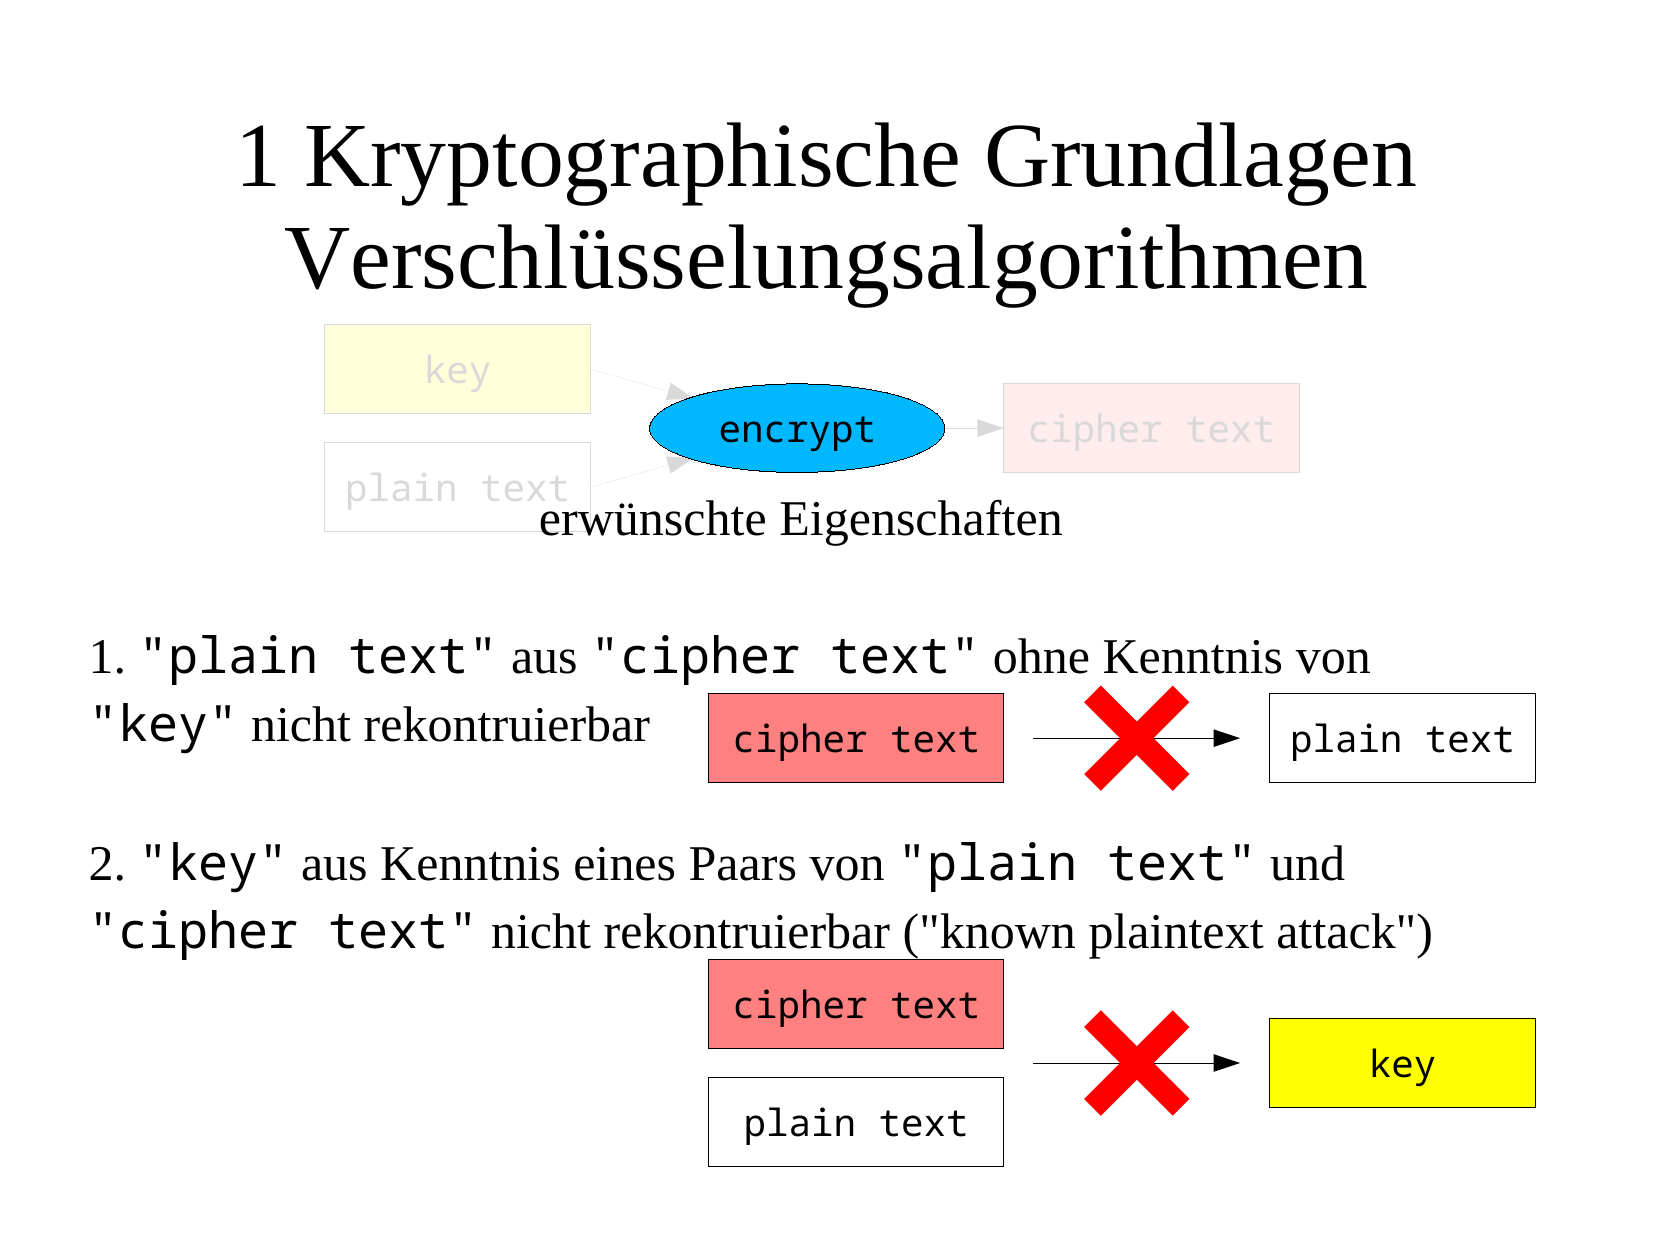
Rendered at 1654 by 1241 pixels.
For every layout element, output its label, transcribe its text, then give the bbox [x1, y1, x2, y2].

text_box 1. "plain text" aus "cipher text" ohne Kenntnis von "key" nicht rekontruierbar [88, 620, 1521, 768]
text_box encrypt [649, 383, 945, 473]
text_box plain text [708, 1077, 1004, 1167]
text_box cipher text [708, 768, 1004, 783]
text_box [310, 310, 1314, 547]
text_box 2. "key" aus Kenntnis eines Paars von "plain text" und "cipher text" nicht rekontruierbar ("known plaintext attack") [88, 826, 1521, 975]
text_box key [1269, 1018, 1536, 1108]
text_box cipher text [708, 975, 1004, 1049]
text_box plain text [1269, 693, 1536, 783]
title 1 Kryptographische Grundlagen Verschlüsselungsalgorithmen [121, 102, 1534, 311]
text_box erwünschte Eigenschaften [538, 490, 1052, 547]
